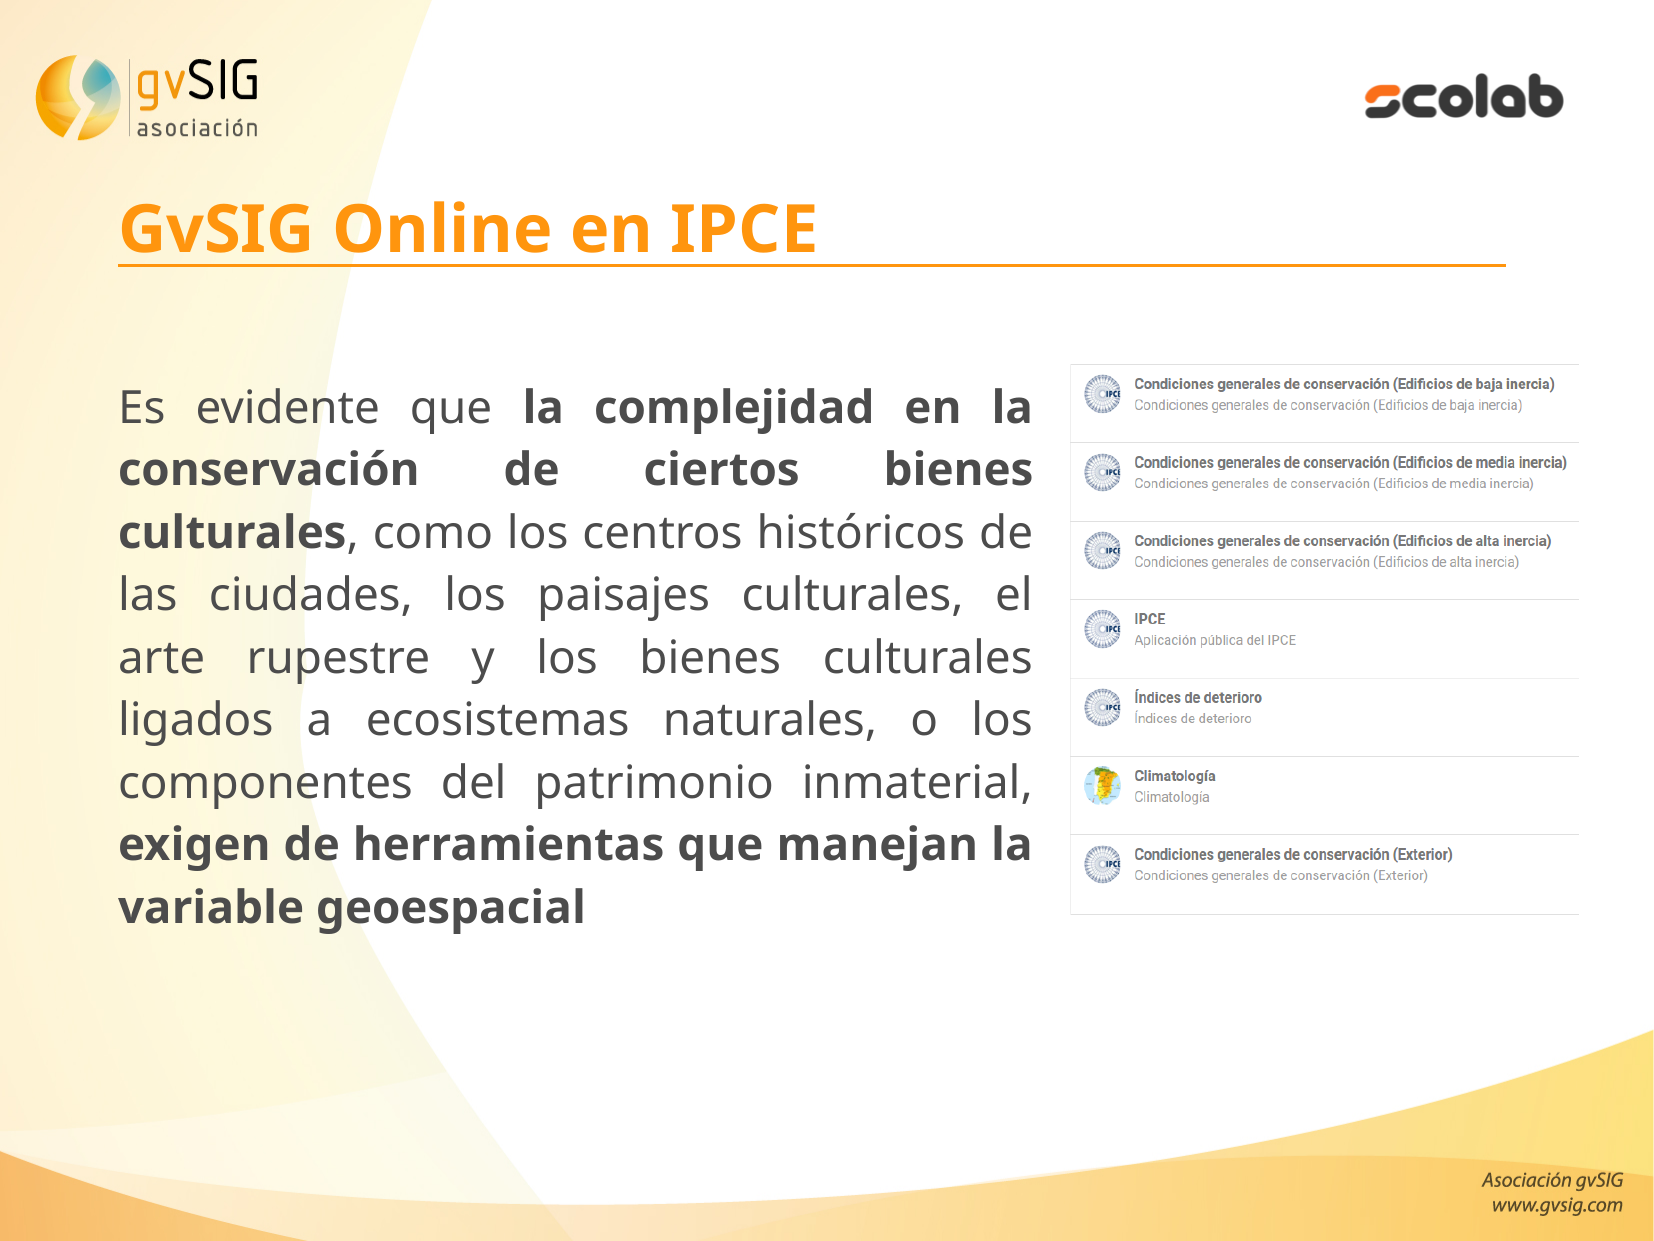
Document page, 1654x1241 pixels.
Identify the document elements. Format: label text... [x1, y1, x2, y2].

picture [0, 0, 1654, 1241]
list Es evidente que la complejidad en la conservación de ciertos bienes culturales, como los centros históricos de las ciudades, los paisajes culturales, el arte rupestre y los bienes culturales ligados a ecosistemas naturales, o los componentes del patrimonio inmaterial, exigen de herramientas que manejan la variable geoespacial [118, 296, 1034, 975]
title GvSIG Online en IPCE [118, 177, 1607, 276]
